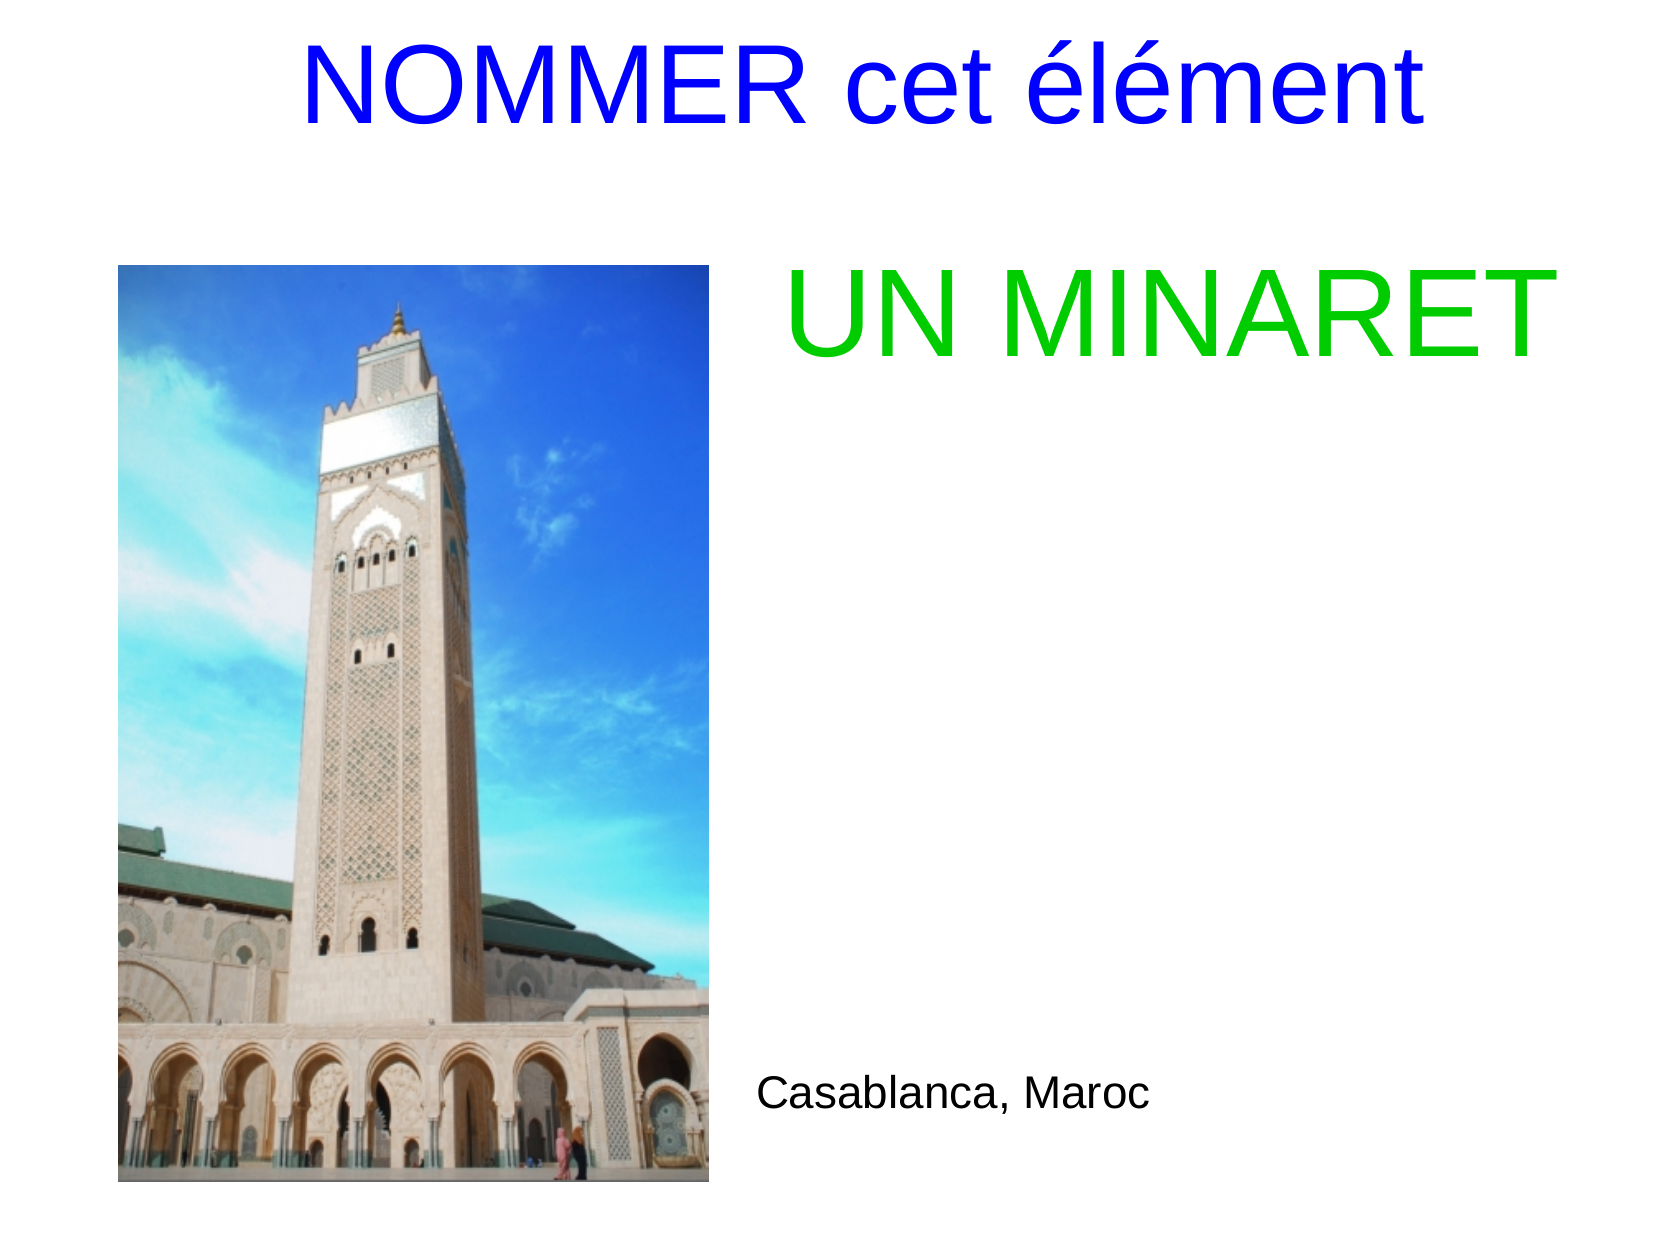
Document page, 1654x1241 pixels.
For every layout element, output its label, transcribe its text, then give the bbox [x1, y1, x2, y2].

title Casablanca, Maroc [755, 1003, 1211, 1182]
text_box UN MINARET [767, 236, 1625, 391]
title NOMMER cet élément [118, 22, 1607, 148]
picture [118, 265, 709, 1182]
